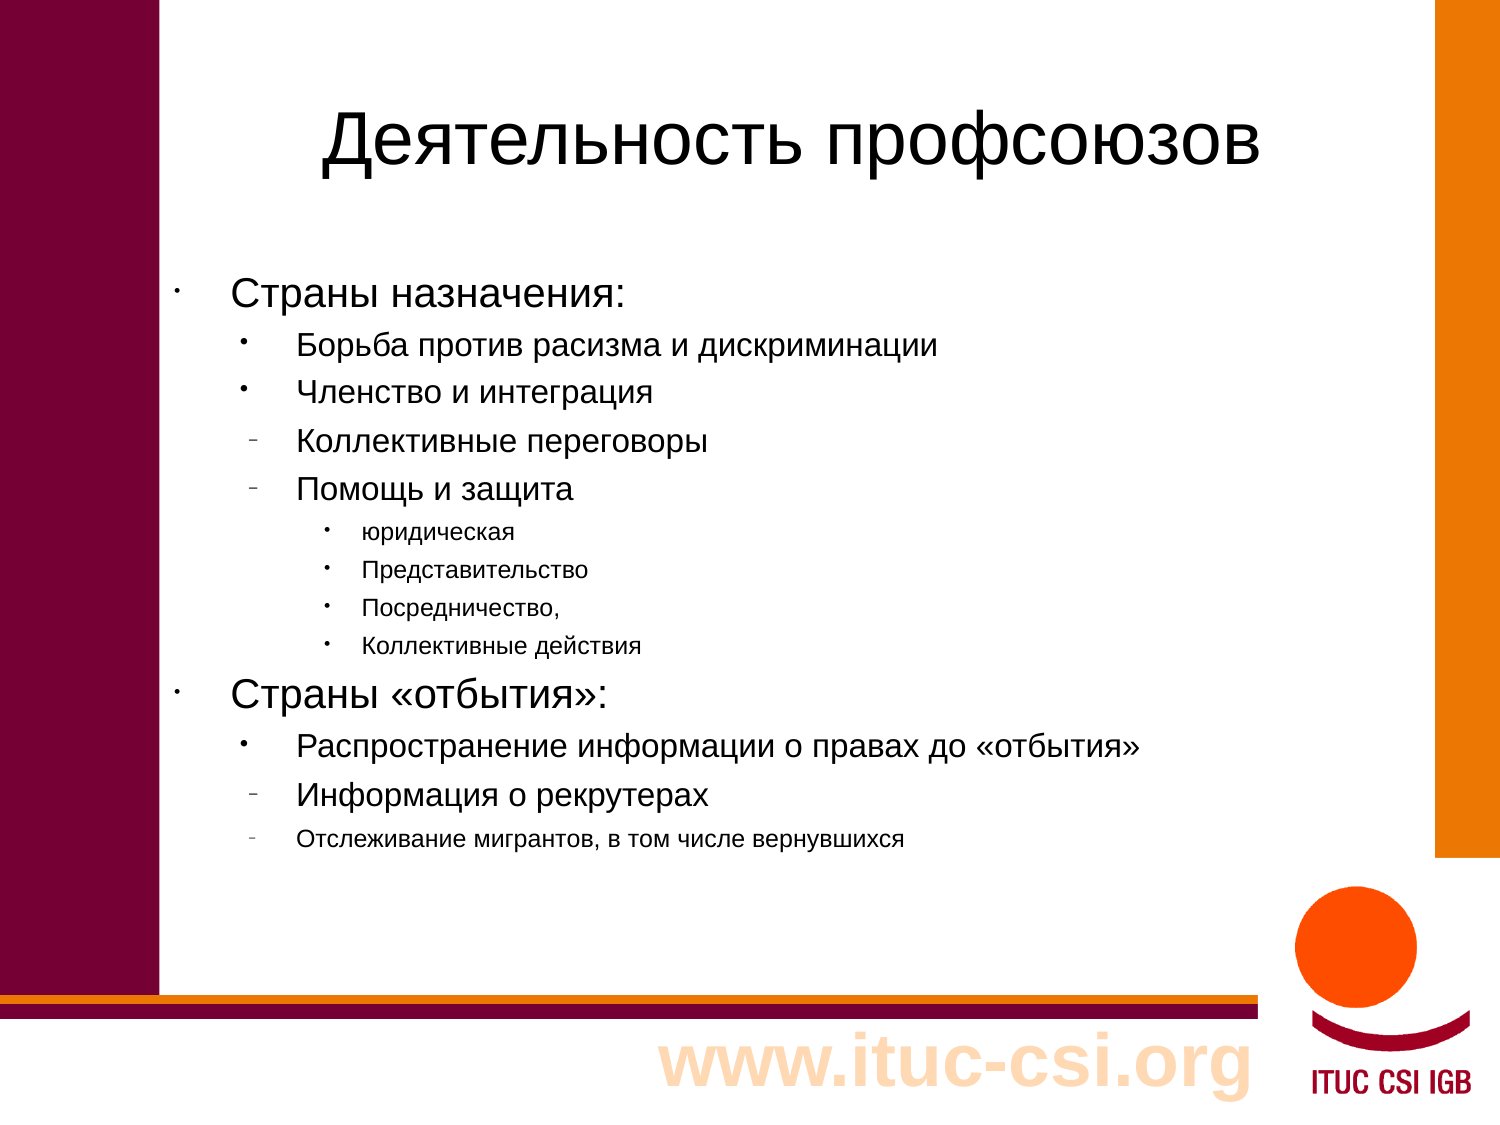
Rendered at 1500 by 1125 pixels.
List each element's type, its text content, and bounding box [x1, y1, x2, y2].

text_box www.ituc-csi.org [100, 1011, 1270, 1117]
title Деятельность профсоюзов [160, 45, 1425, 233]
text_box [0, 0, 160, 995]
list Страны назначения: Борьба против расизма и дискриминации Членство и интеграция Коллективные переговоры Помощь и защита юридическая Представительство Посредничество, Коллективные действия Страны «отбытия»: Распространение информации о правах до «отбытия» Информация о рекрутерах Отслеживание мигрантов, в том числе вернувшихся [160, 262, 1425, 870]
text_box [0, 0, 1500, 1125]
picture [1295, 886, 1471, 1094]
